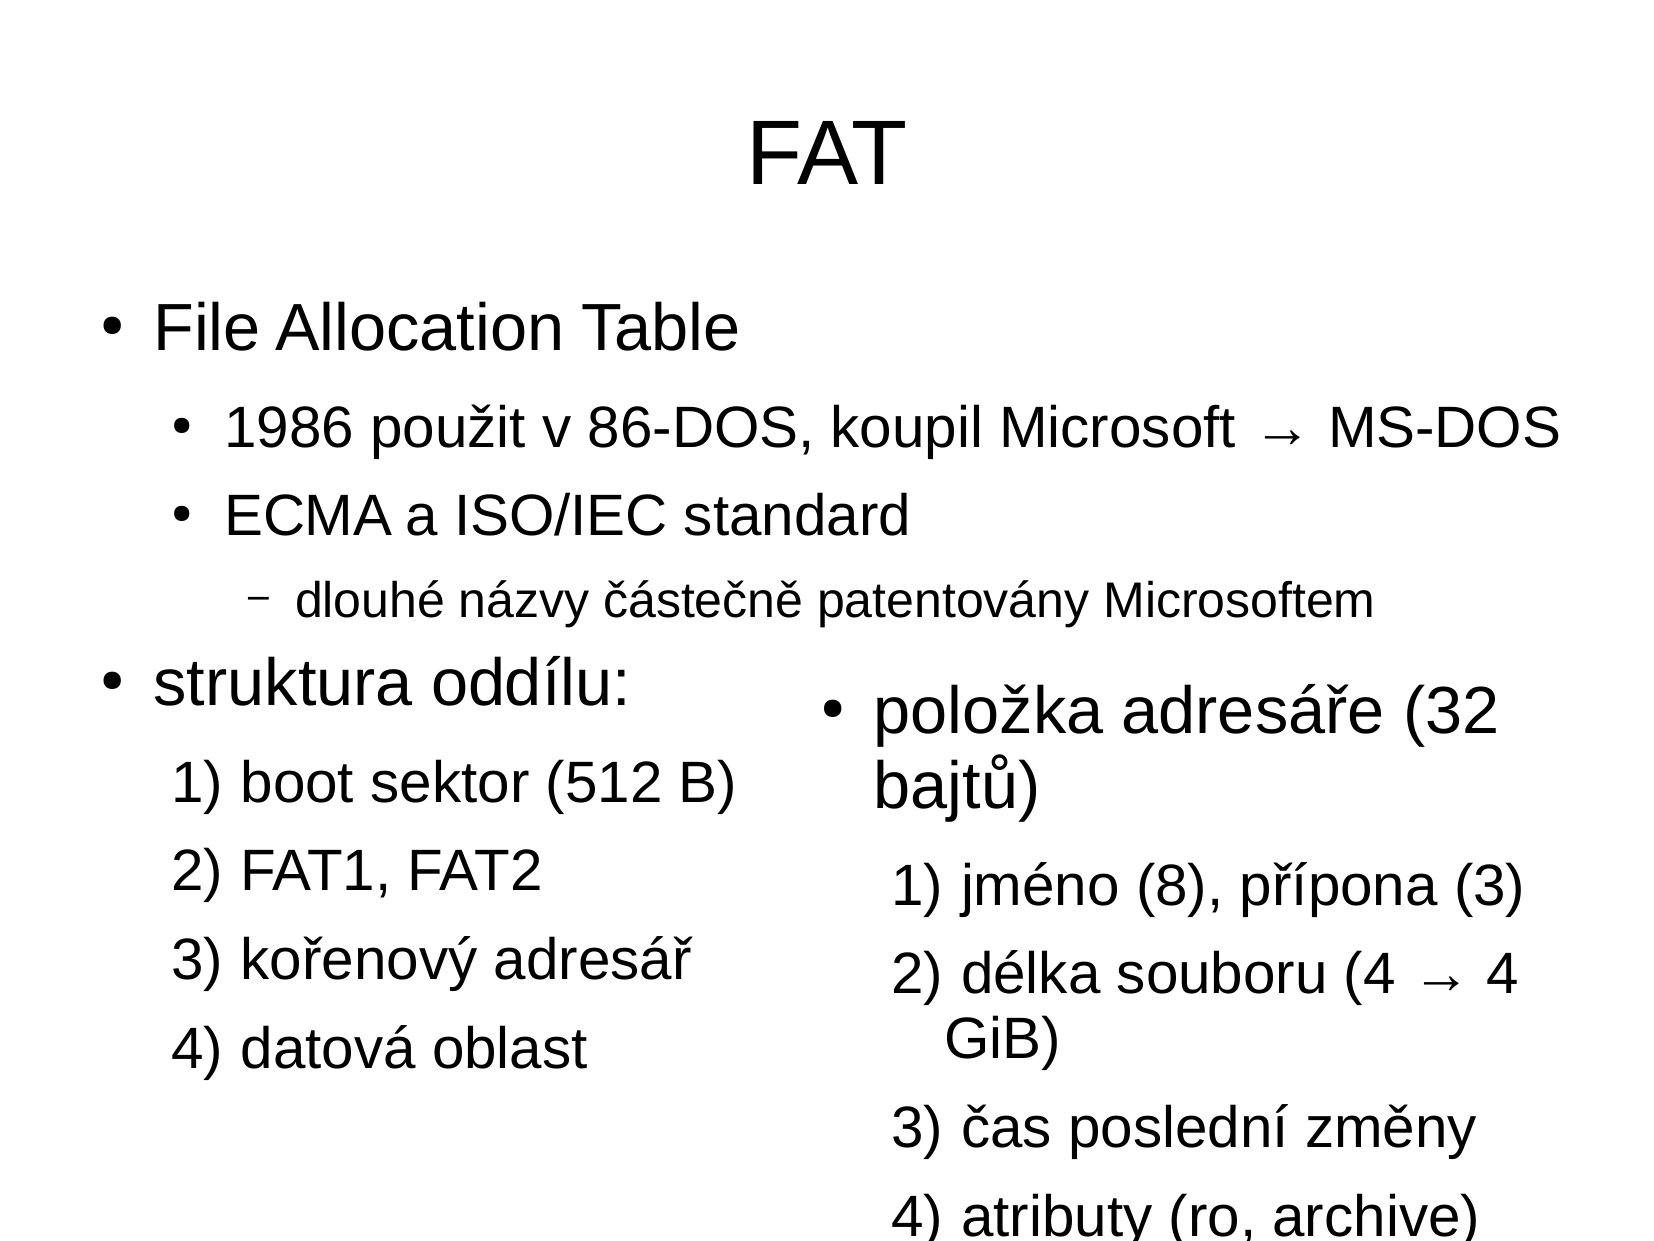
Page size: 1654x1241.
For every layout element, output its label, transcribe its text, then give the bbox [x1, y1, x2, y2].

title FAT [82, 56, 1571, 250]
list File Allocation Table 1986 použit v 86-DOS, koupil Microsoft → MS-DOS ECMA a ISO/IEC standard dlouhé názvy částečně patentovány Microsoftem struktura oddílu: boot sektor (512 B) FAT1, FAT2 kořenový adresář datová oblast [82, 290, 1571, 1170]
list položka adresáře (32 bajtů) jméno (8), přípona (3) délka souboru (4 → 4 GiB) čas poslední změny atributy (ro, archive) první sektor dat [803, 673, 1642, 1223]
